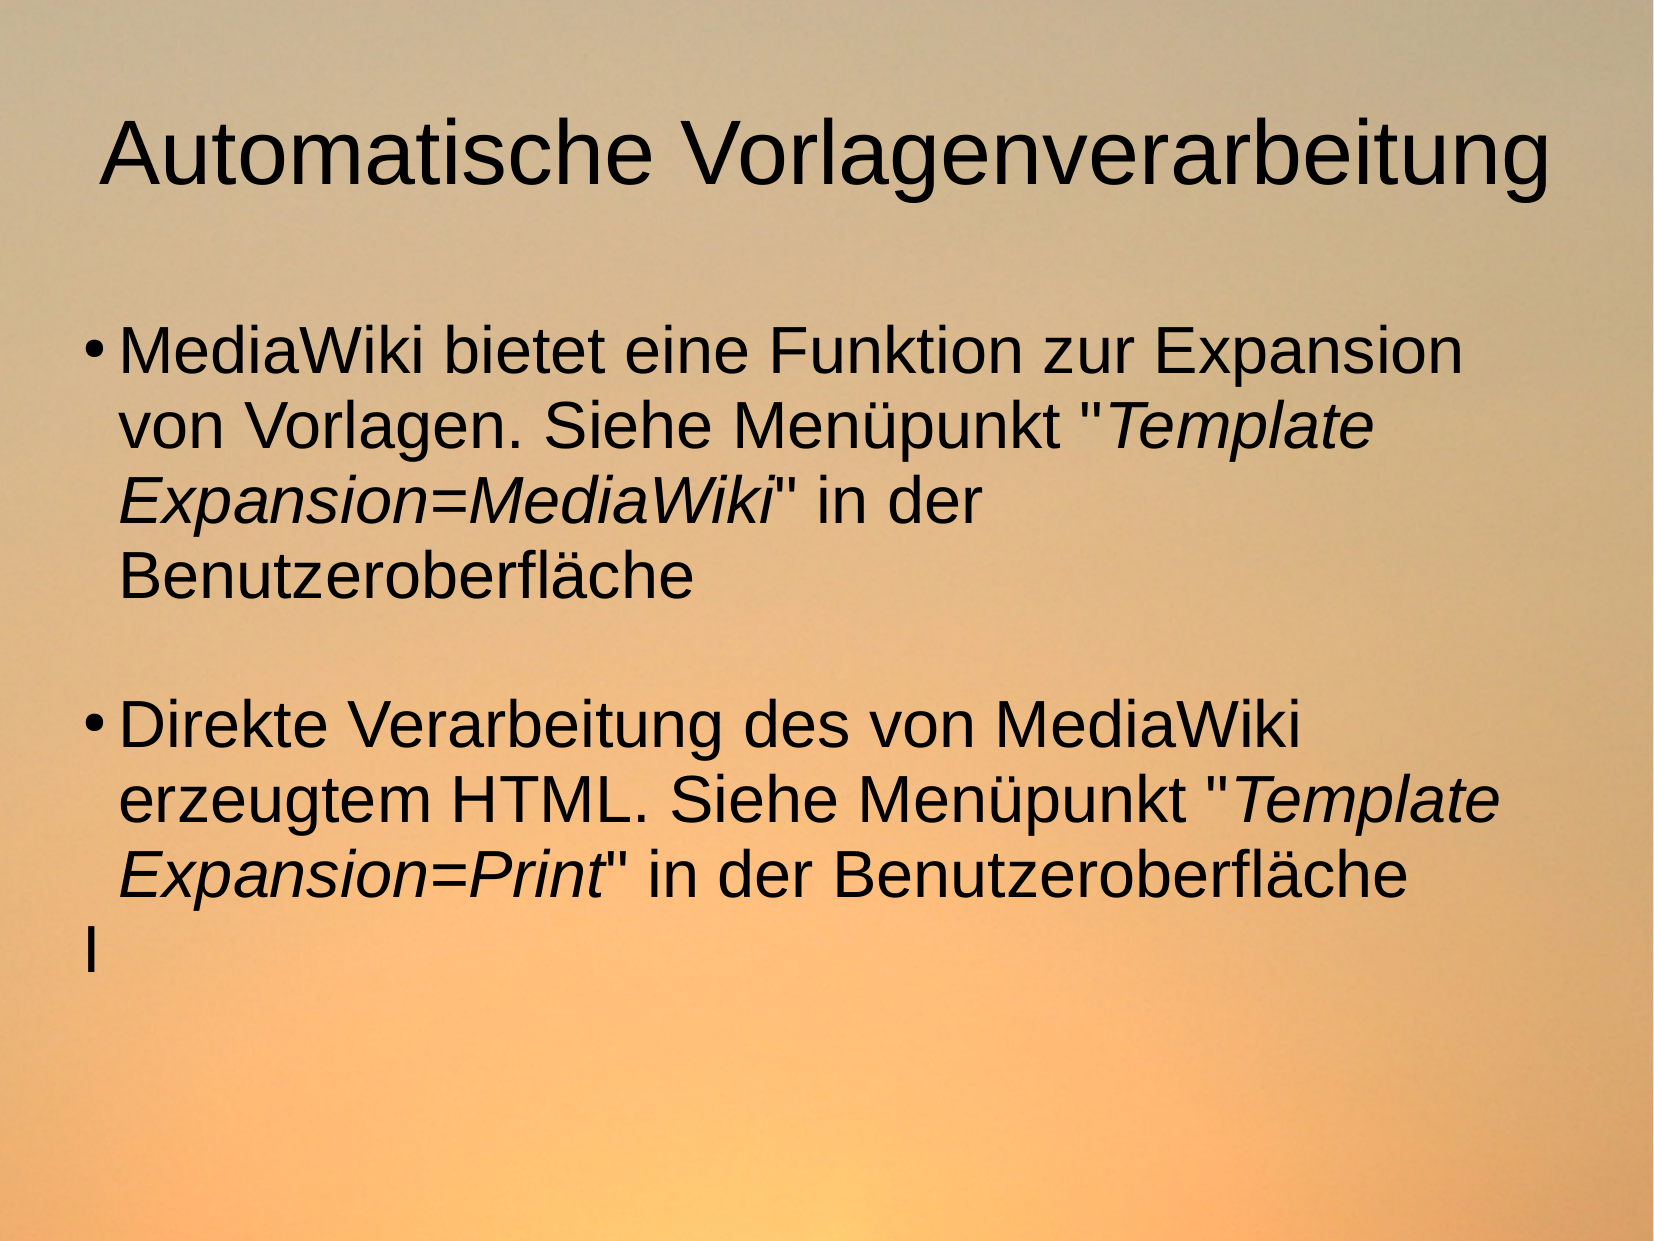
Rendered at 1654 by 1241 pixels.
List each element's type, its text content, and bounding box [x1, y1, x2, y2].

picture [0, 0, 1654, 1241]
title Automatische Vorlagenverarbeitung [82, 49, 1571, 257]
subtitle MediaWiki bietet eine Funktion zur Expansion von Vorlagen. Siehe Menüpunkt "Template Expansion=MediaWiki" in der Benutzeroberfläche Direkte Verarbeitung des von MediaWiki erzeugtem HTML. Siehe Menüpunkt "Template Expansion=Print" in der Benutzeroberfläche I [82, 290, 1571, 1010]
